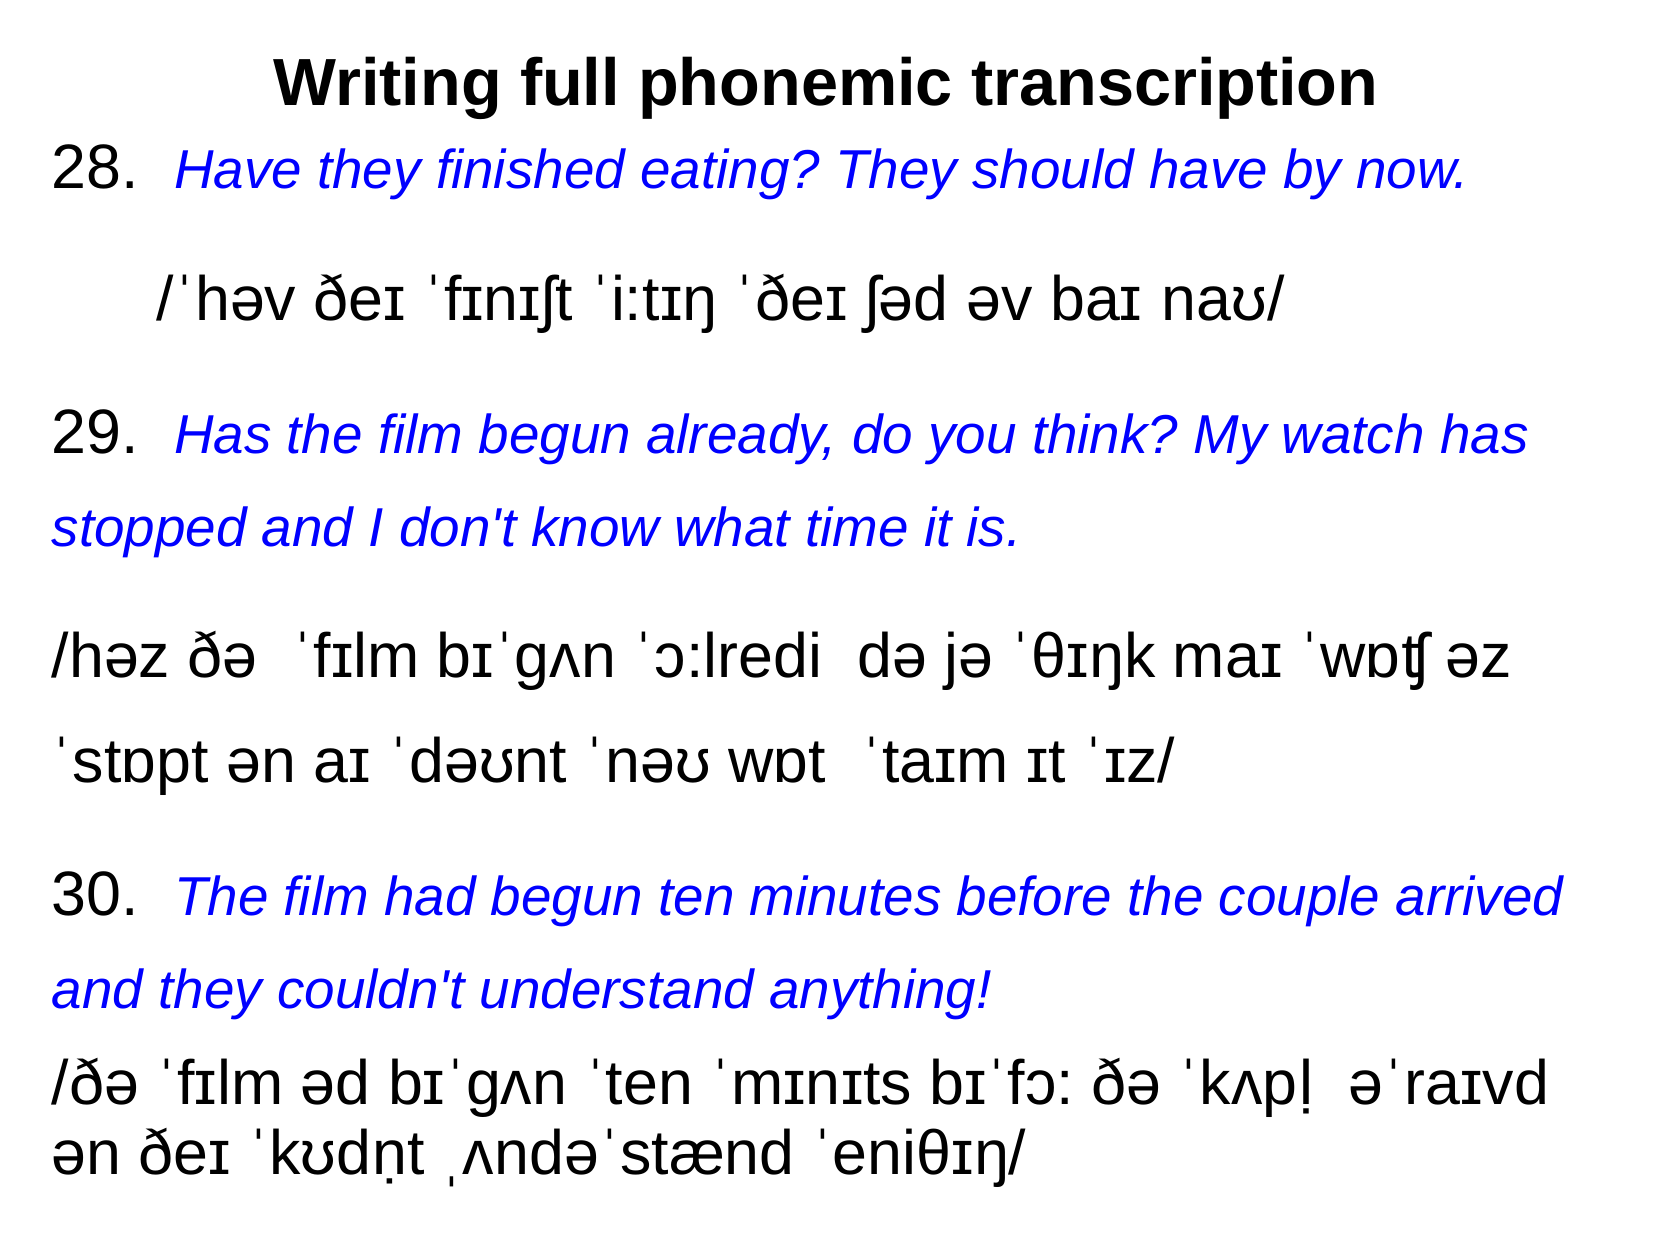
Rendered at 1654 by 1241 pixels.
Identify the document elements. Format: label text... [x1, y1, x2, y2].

title Writing full phonemic transcription [82, 0, 1571, 131]
list 28. Have they finished eating? They should have by now. /ˈhəv ðeɪ ˈfɪnɪʃt ˈi:tɪŋ ˈðeɪ ʃəd əv baɪ naʊ/ 29. Has the film begun already, do you think? My watch has stopped and I don't know what time it is. /həz ðə ˈfɪlm bɪˈgʌn ˈɔ:lredi də jə ˈθɪŋk maɪ ˈwɒʧ əz ˈstɒpt ən aɪ ˈdəʊnt ˈnəʊ wɒt ˈtaɪm ɪt ˈɪz/ 30. The film had begun ten minutes before the couple arrived and they couldn't understand anything! /ðə ˈfɪlm əd bɪˈgʌn ˈten ˈmɪnɪts bɪˈfɔ: ðə ˈkʌpḷ əˈraɪvd ən ðeɪ ˈkʊdṇt ˌʌndəˈstænd ˈeniθɪŋ/ [51, 131, 1595, 1190]
